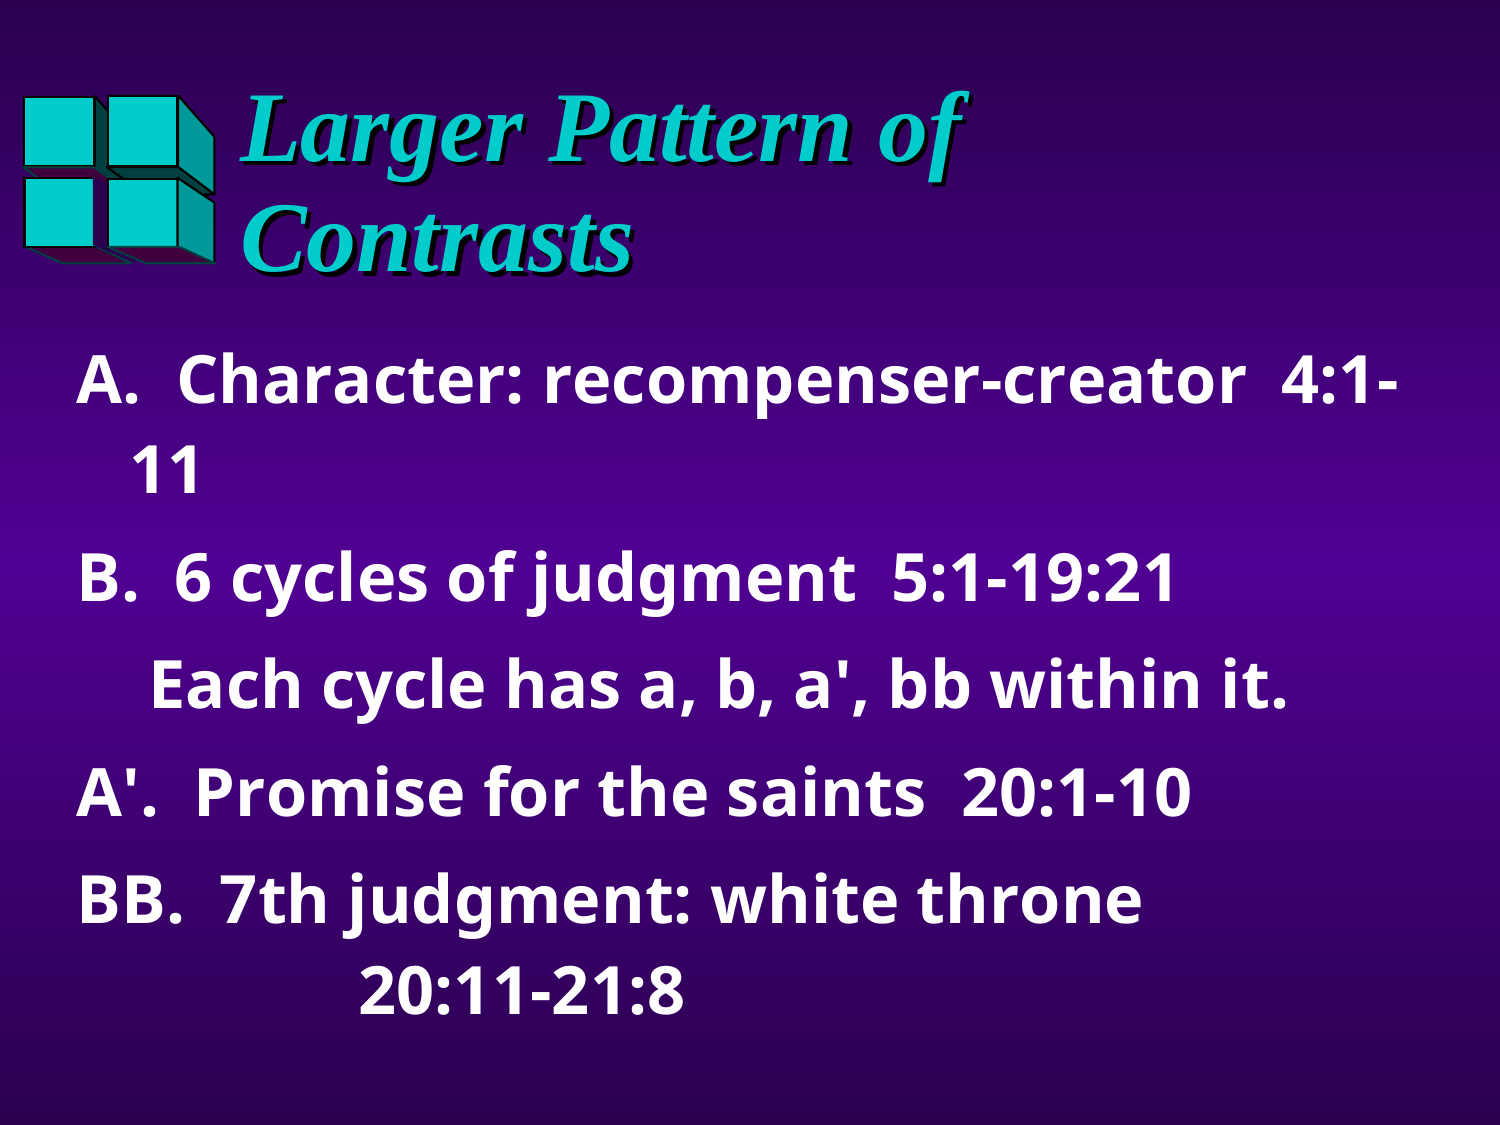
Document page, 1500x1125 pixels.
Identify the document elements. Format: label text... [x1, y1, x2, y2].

title Larger Pattern of Contrasts [224, 64, 1388, 302]
list A. Character: recompenser-creator 4:1-11 B. 6 cycles of judgment 5:1-19:21 Each cycle has a, b, a', bb within it. A'. Promise for the saints 20:1-10 BB. 7th judgment: white throne 20:11-21:8 [62, 324, 1463, 1001]
